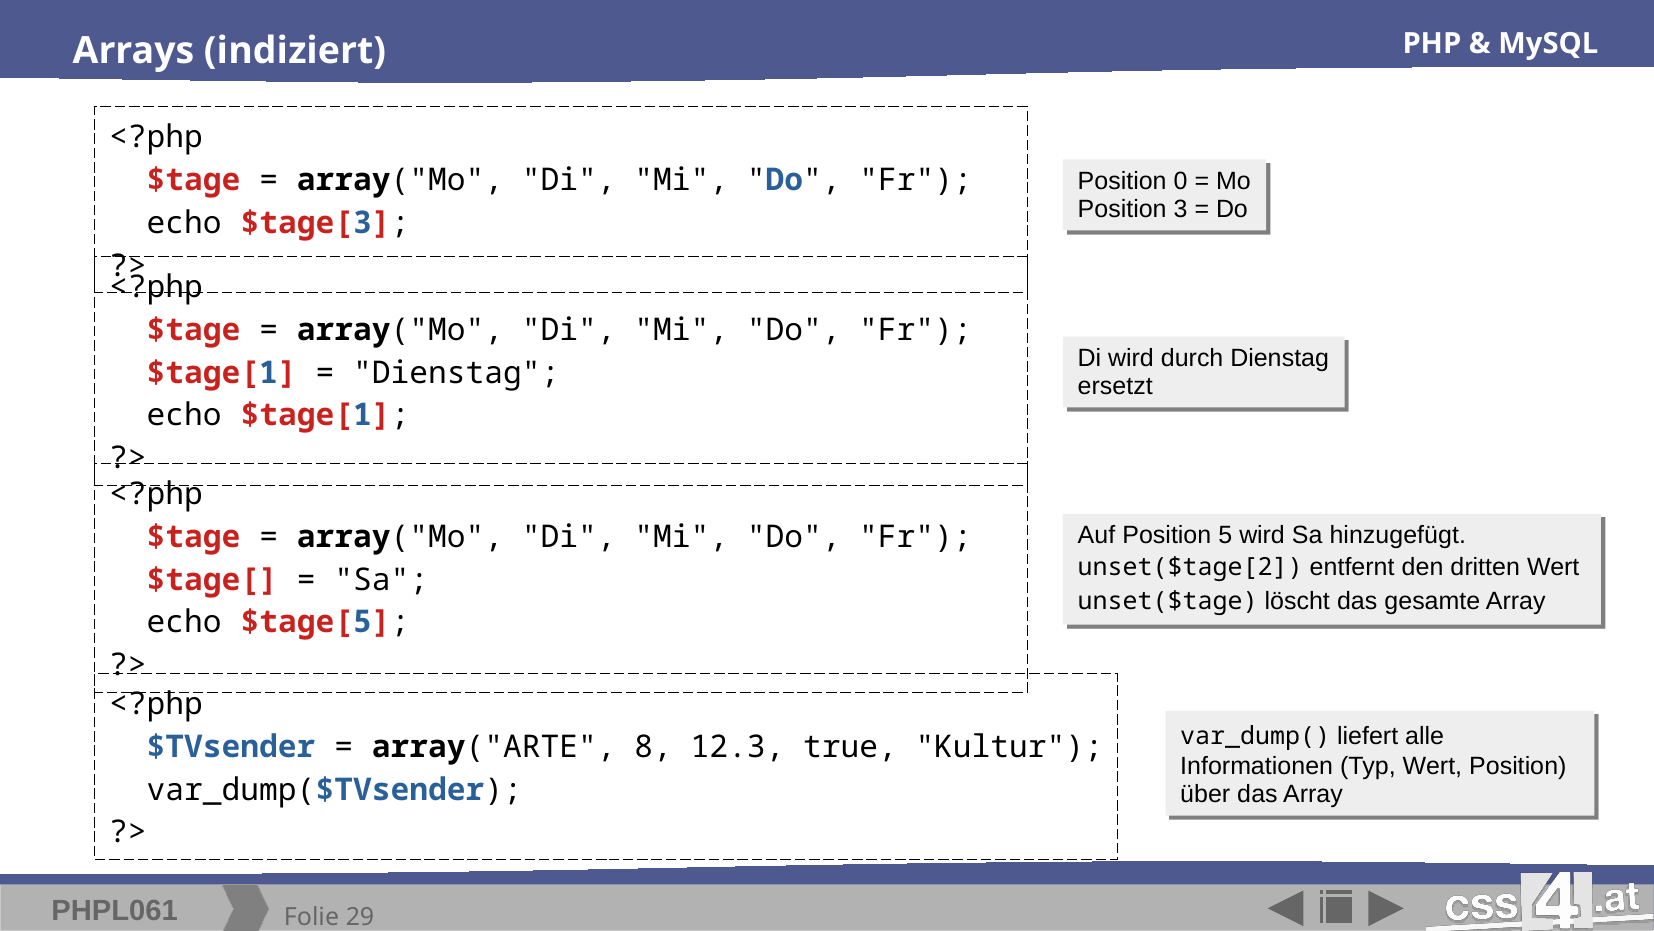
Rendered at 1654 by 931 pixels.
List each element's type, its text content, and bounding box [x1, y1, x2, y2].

text_box PHPL061 [36, 886, 209, 931]
text_box Position 0 = Mo Position 3 = Do [1062, 159, 1267, 231]
text_box <?php $tage = array("Mo", "Di", "Mi", "Do", "Fr"); $tage[] = "Sa"; echo $tage[5]; ?> [94, 476, 1028, 679]
text_box <?php $TVsender = array("ARTE", 8, 12.3, true, "Kultur"); var_dump($TVsender); ?> [94, 696, 1118, 837]
picture [1426, 872, 1654, 931]
text_box [0, 0, 1654, 83]
text_box Folie <Foliennummer> [269, 891, 542, 931]
text_box Arrays (indiziert) [57, 16, 469, 69]
text_box <?php $tage = array("Mo", "Di", "Mi", "Do", "Fr"); echo $tage[3]; ?> [94, 129, 1028, 270]
text_box <?php $tage = array("Mo", "Di", "Mi", "Do", "Fr"); $tage[1] = "Dienstag"; echo $tage[1]; ?> [94, 285, 1028, 457]
text_box [0, 861, 1654, 931]
text_box var_dump() liefert alle Informationen (Typ, Wert, Position) über das Array [1165, 710, 1595, 815]
text_box Di wird durch Dienstag ersetzt [1062, 336, 1345, 408]
text_box PHP & MySQL [1387, 15, 1619, 60]
text_box Auf Position 5 wird Sa hinzugefügt. unset($tage[2]) entfernt den dritten Wert unset($tage) löscht das gesamte Array [1062, 513, 1601, 615]
